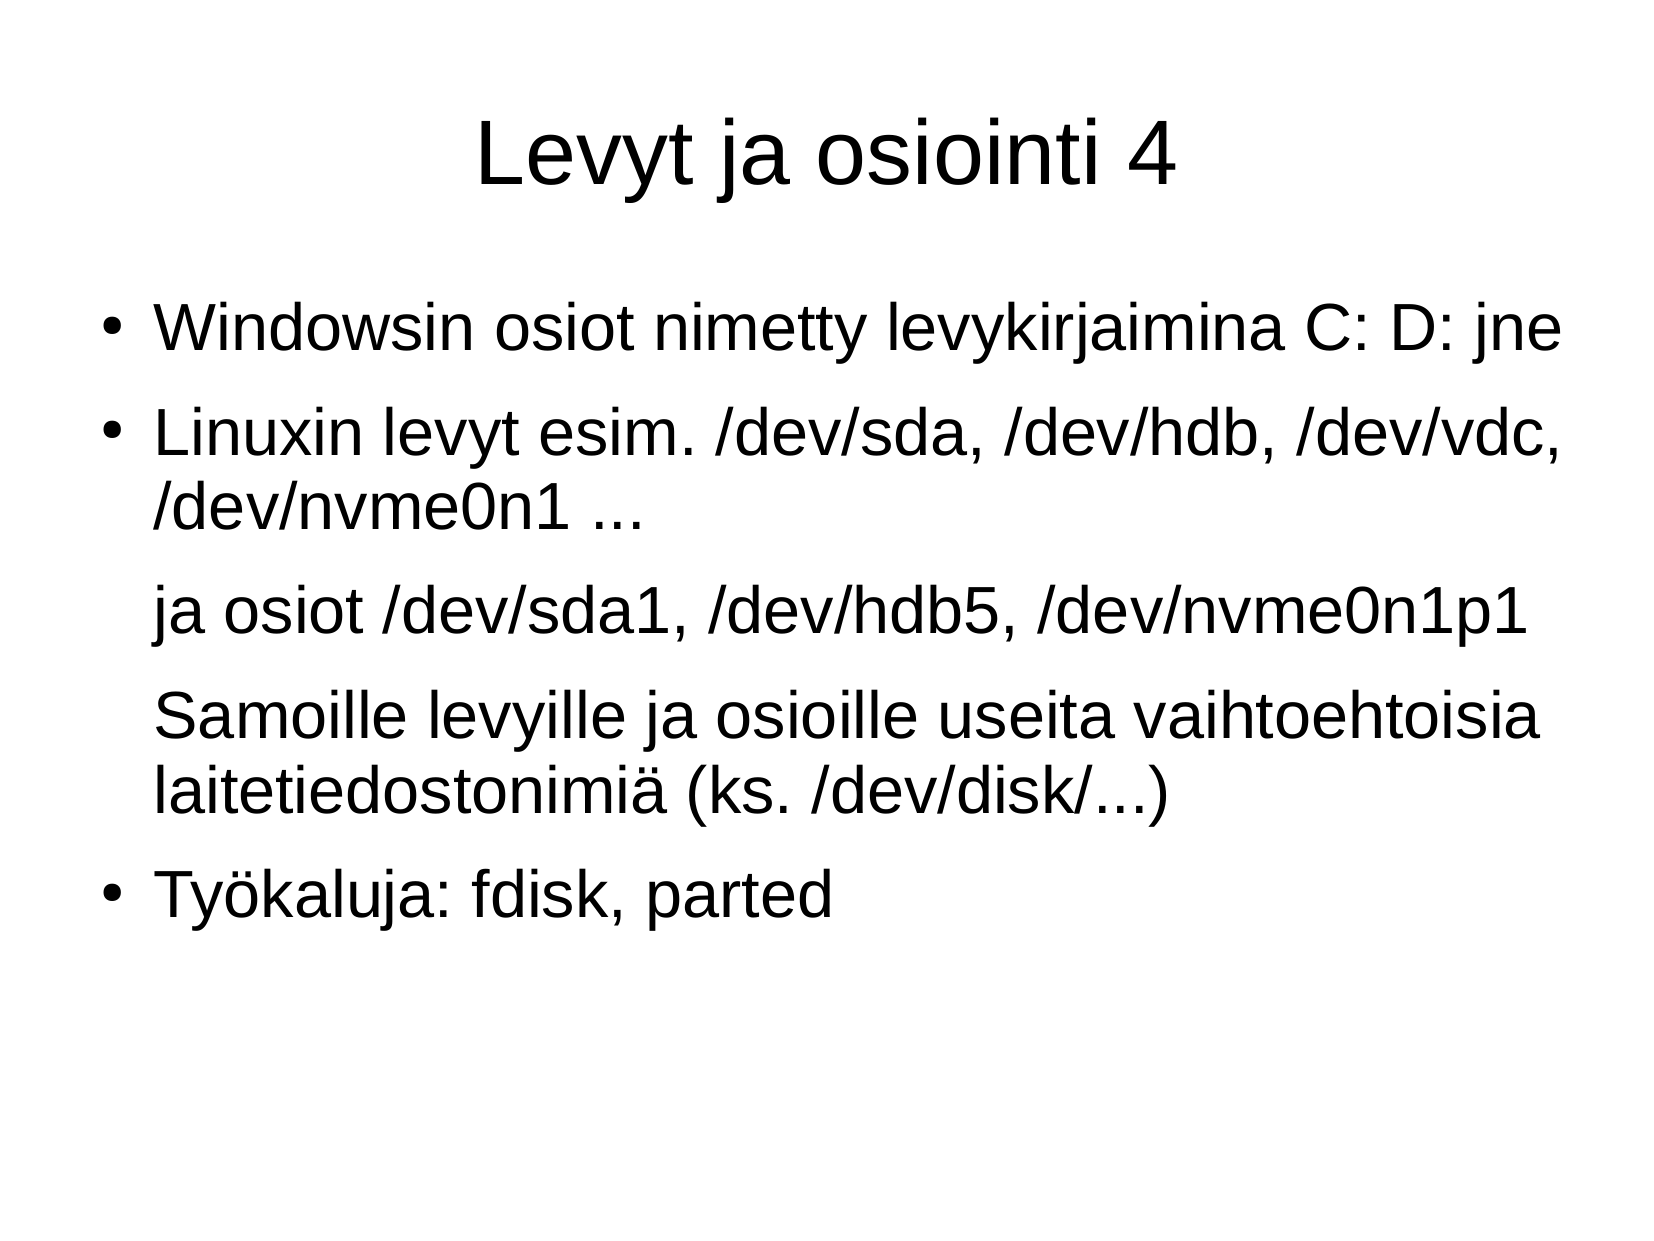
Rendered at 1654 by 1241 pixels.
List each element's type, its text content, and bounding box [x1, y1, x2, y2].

list Windowsin osiot nimetty levykirjaimina C: D: jne Linuxin levyt esim. /dev/sda, /dev/hdb, /dev/vdc, /dev/nvme0n1 ... ja osiot /dev/sda1, /dev/hdb5, /dev/nvme0n1p1 Samoille levyille ja osioille useita vaihtoehtoisia laitetiedostonimiä (ks. /dev/disk/...) Työkaluja: fdisk, parted [82, 290, 1571, 1010]
title Levyt ja osiointi 4 [82, 49, 1571, 257]
